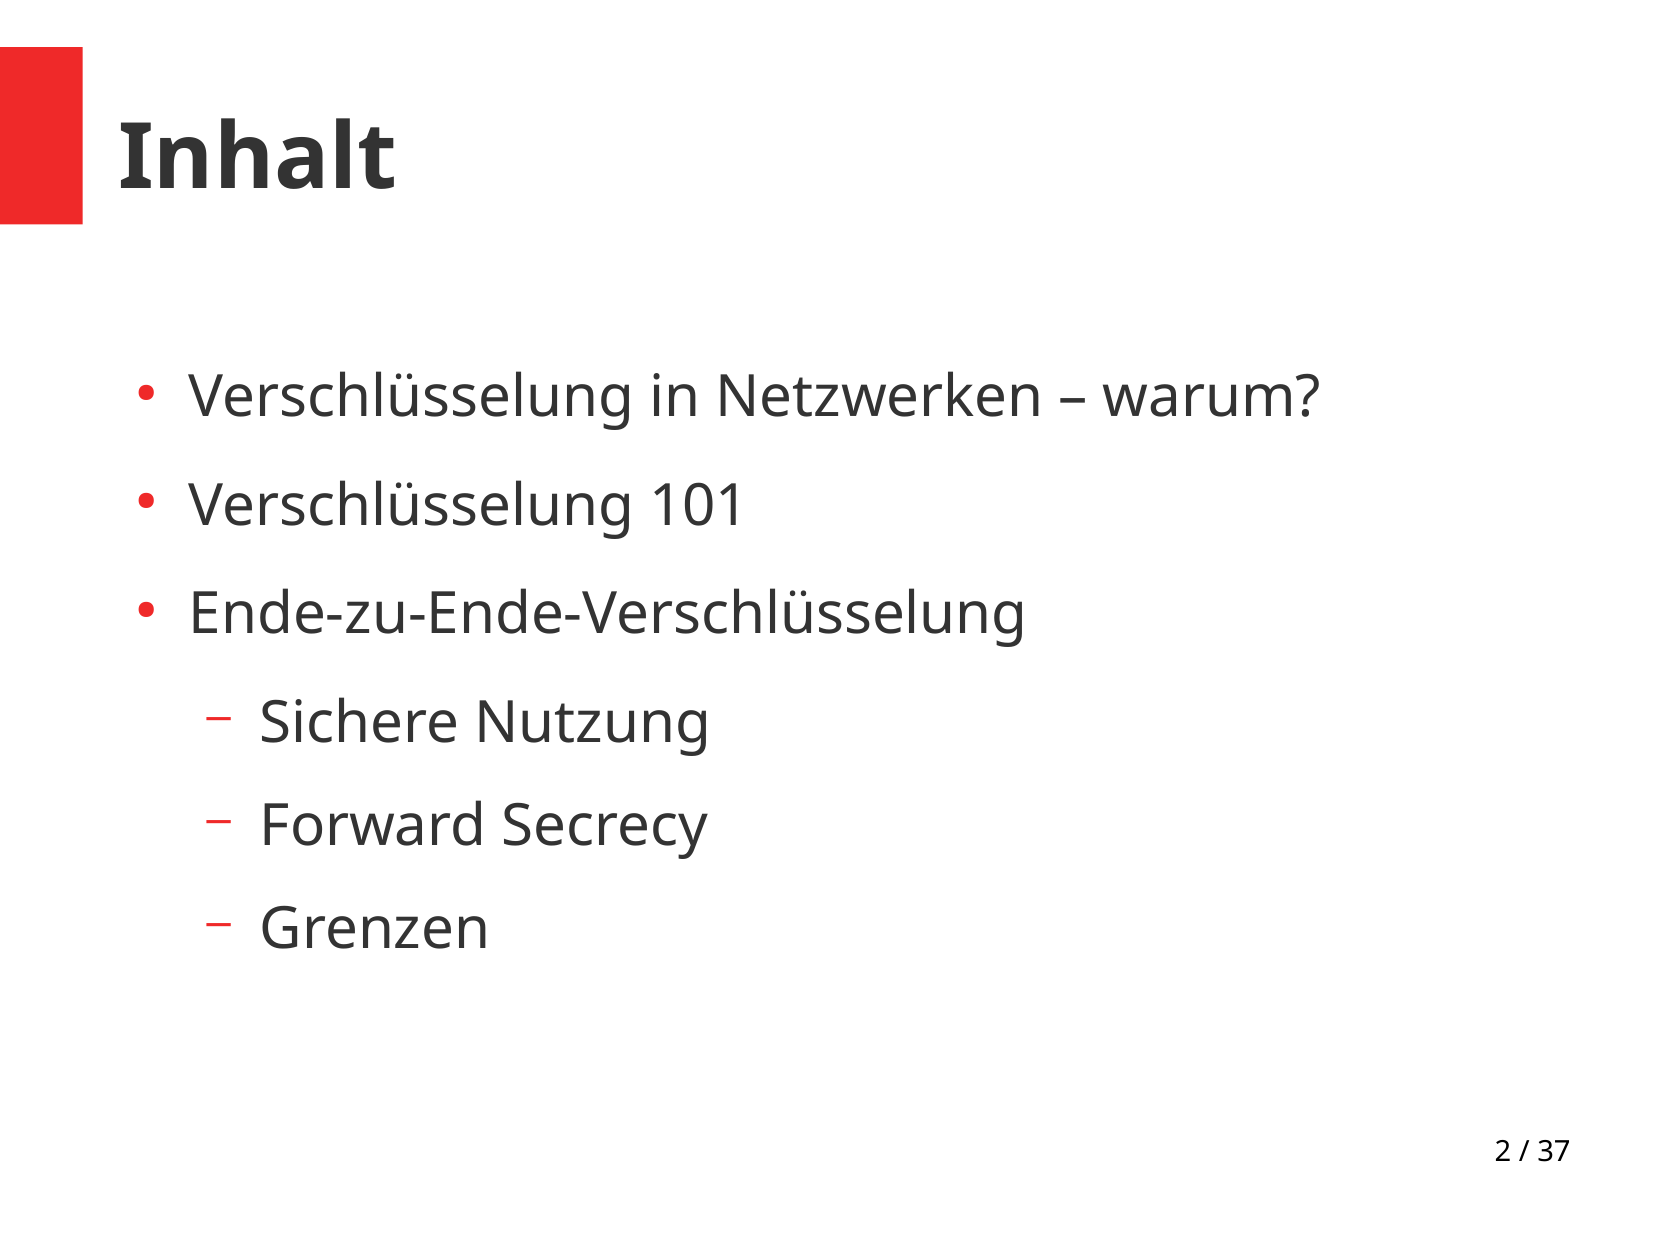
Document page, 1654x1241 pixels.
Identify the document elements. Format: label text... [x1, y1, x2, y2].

list Verschlüsselung in Netzwerken – warum? Verschlüsselung 101 Ende-zu-Ende-Verschlüsselung Sichere Nutzung Forward Secrecy Grenzen [118, 354, 1536, 1074]
title Inhalt [118, 49, 1571, 257]
